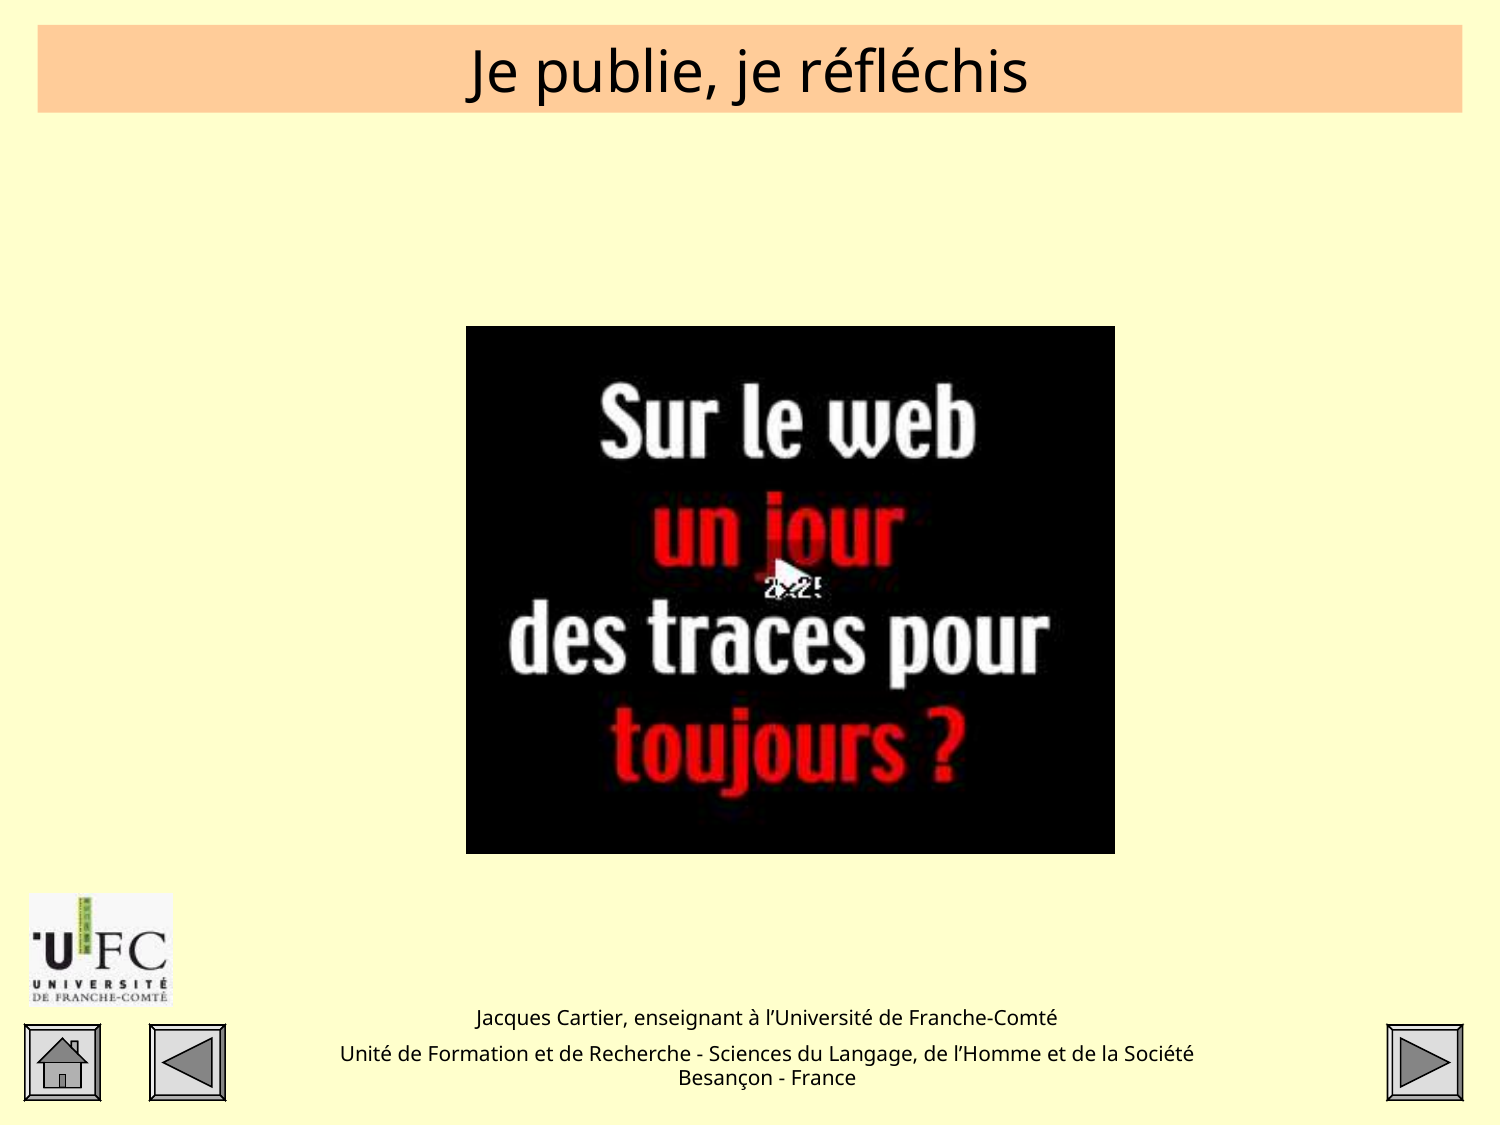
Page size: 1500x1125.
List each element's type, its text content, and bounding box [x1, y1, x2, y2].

picture [29, 893, 173, 1007]
picture [466, 326, 1115, 854]
title Je publie, je réfléchis [37, 24, 1463, 113]
